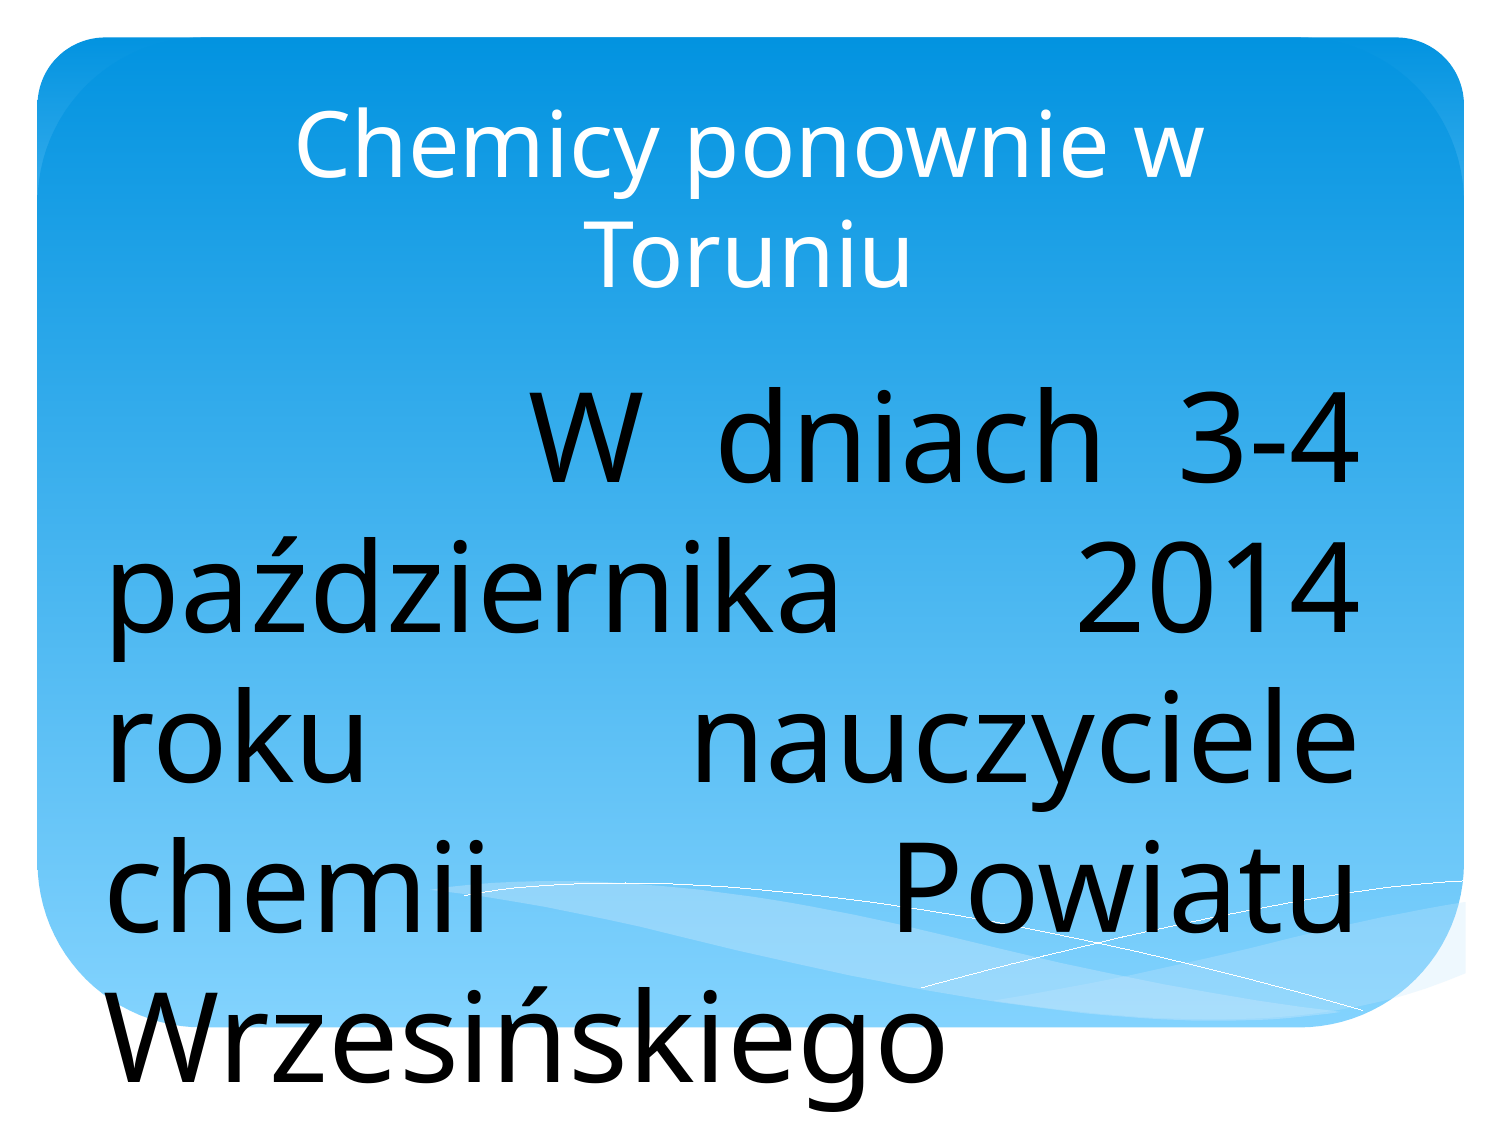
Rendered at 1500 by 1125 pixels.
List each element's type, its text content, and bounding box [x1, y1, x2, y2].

title Chemicy ponownie w Toruniu [112, 78, 1388, 291]
subtitle W dniach 3-4 października 2014 roku nauczyciele chemii Powiatu Wrzesińskiego ponownie uczestniczyli w szkoleniu w Centrum Naukowym Chemii w Małej Skali. Ośrodek ten jest partnerem Pracowni Dydaktyki Chemii Uniwersytetu Mikołaja Kopernika w Toruniu. Tematem szkolenia były „Zajęcia koła chemicznego”. Zajęcia miały charakter warsztatów laboratoryjnych, podczas których głównie skupiono się na zagadnieniach chemii kosmetycznej. Oprócz tego nauczyciele brali udział w warsztatach w mydlarni oraz odwiedzili Muzeum Legend Toruńskich. Korzystając z obecności wszystkich nauczycieli zapadły ustalenia dotyczące terminu XI Powiatowego Konkursu Chemicznego (31 marca 2015r.). Dodatkowo ustalono tematykę Supermaturzysty 2014r. Egzamin przeprowadzony zostanie w Zespole Szkół w Nowym Folwarku. [88, 349, 1376, 1125]
